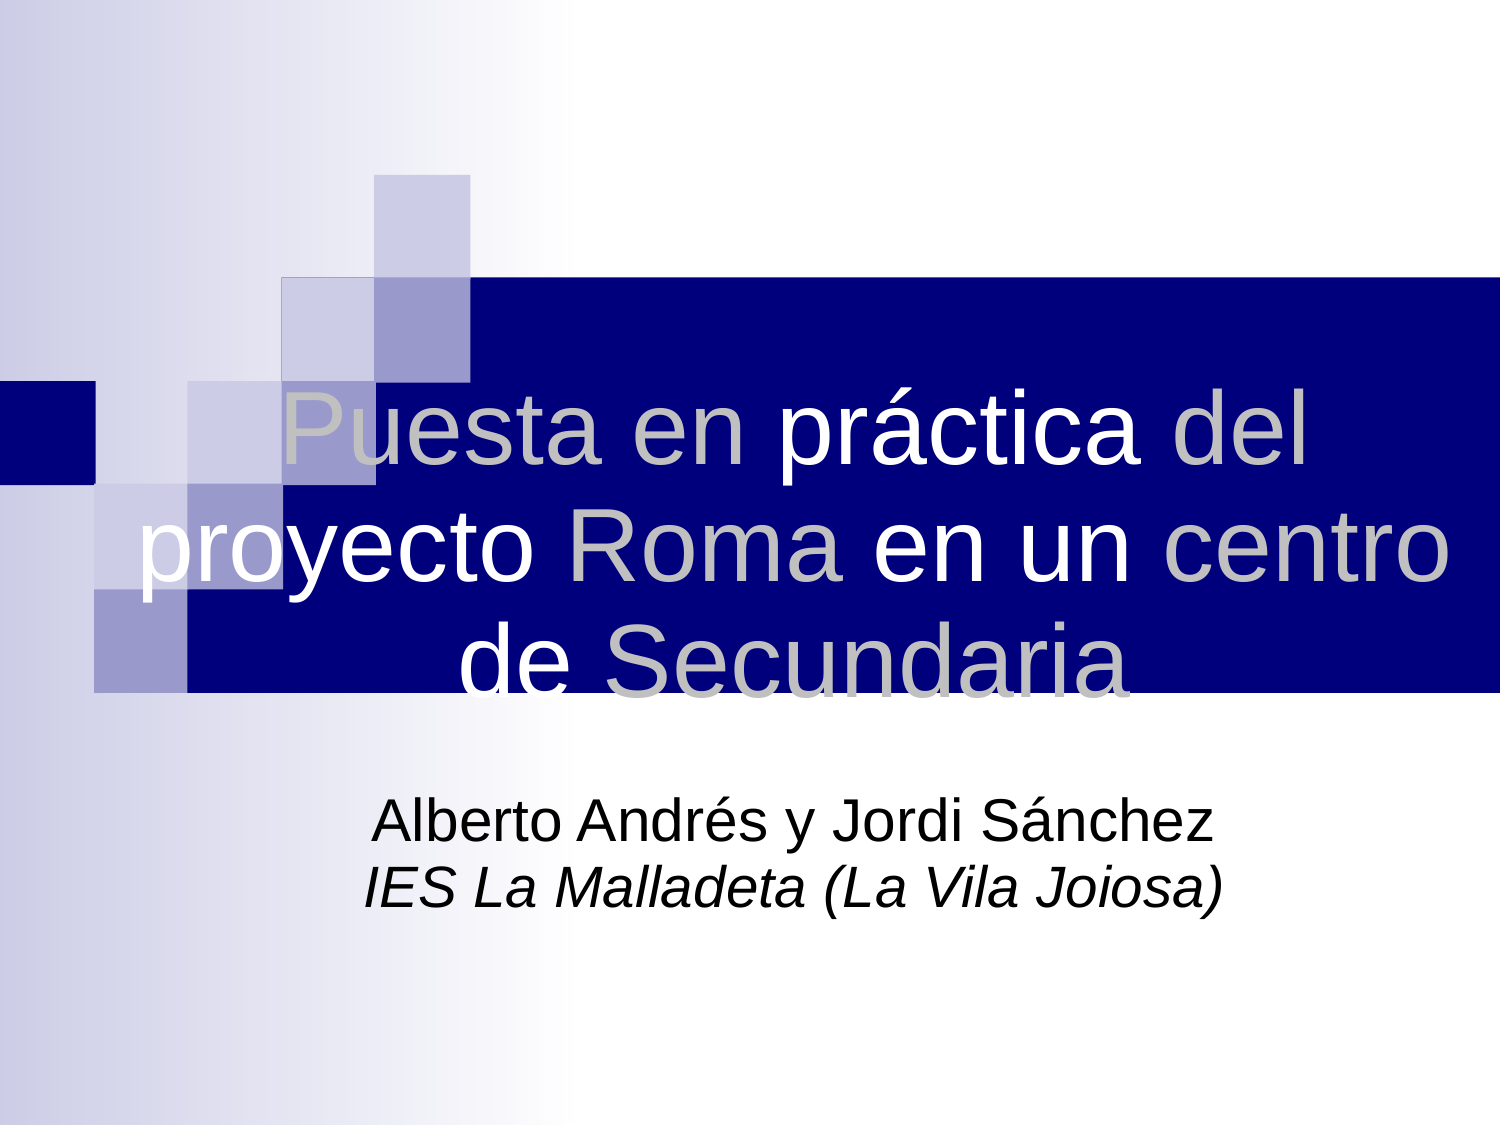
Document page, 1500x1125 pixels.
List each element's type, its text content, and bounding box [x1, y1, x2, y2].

title Puesta en práctica del proyecto Roma en un centro de Secundaria Alberto Andrés y Jordi Sánchez IES La Malladeta (La Vila Joiosa) [112, 267, 1477, 1024]
